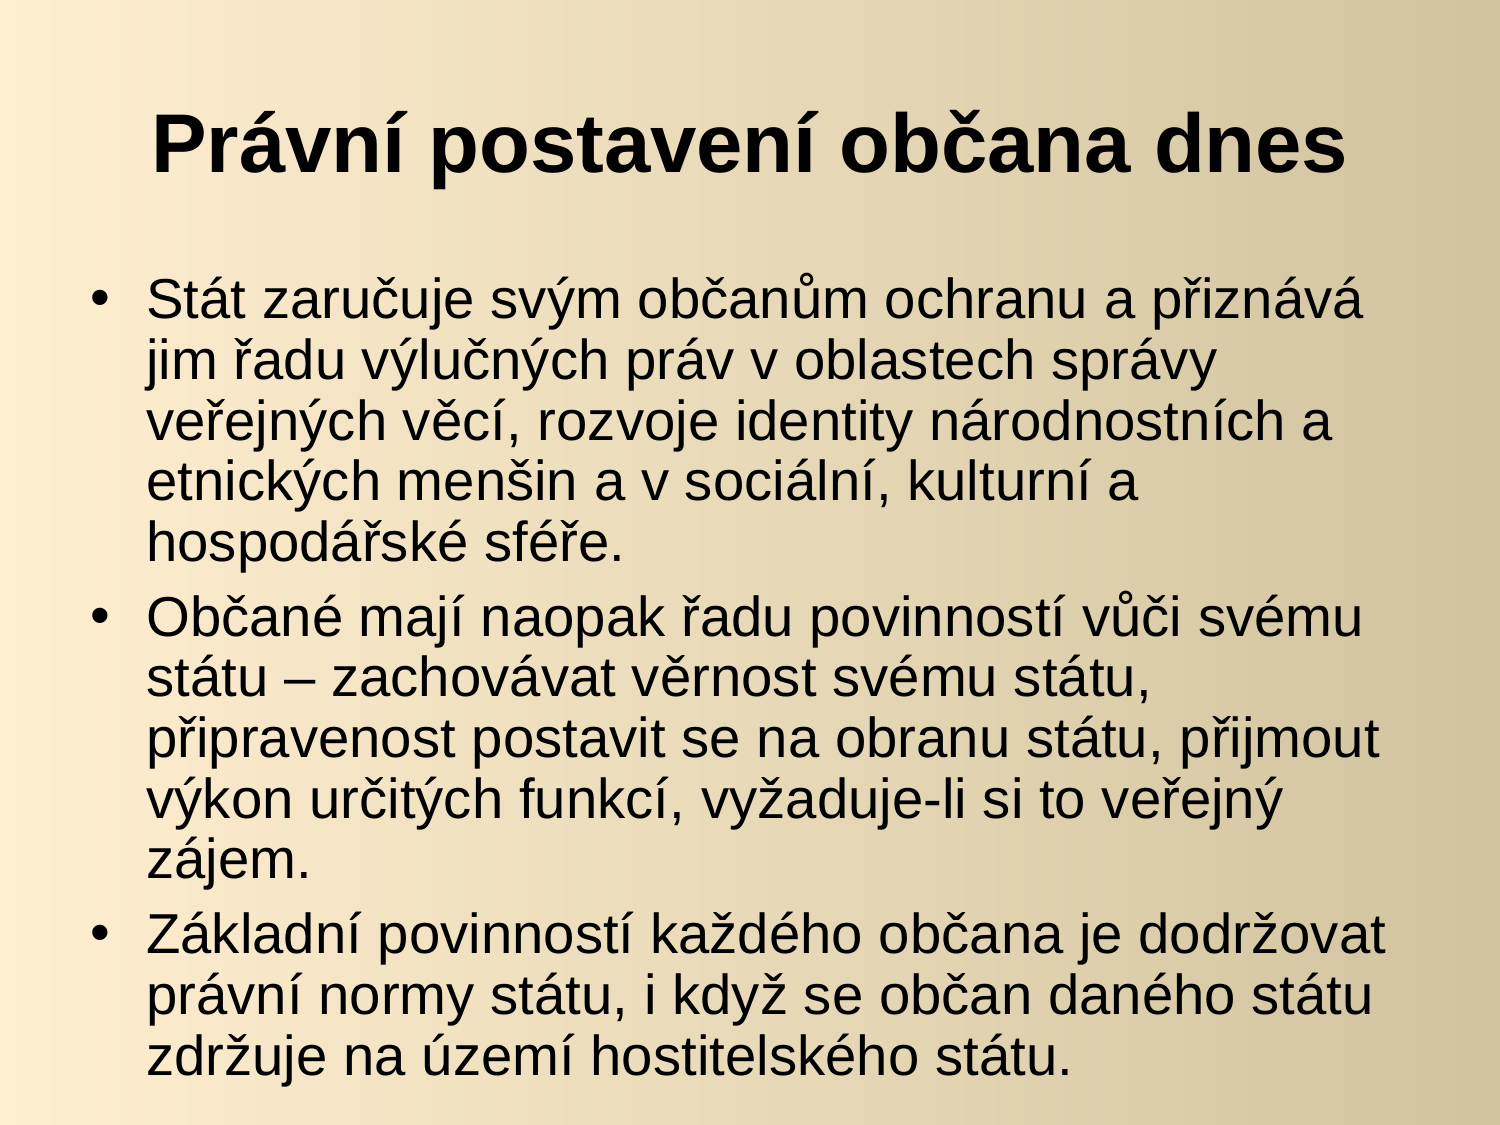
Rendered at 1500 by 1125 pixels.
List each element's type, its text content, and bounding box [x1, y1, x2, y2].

list Stát zaručuje svým občanům ochranu a přiznává jim řadu výlučných práv v oblastech správy veřejných věcí, rozvoje identity národnostních a etnických menšin a v sociální, kulturní a hospodářské sféře. Občané mají naopak řadu povinností vůči svému státu – zachovávat věrnost svému státu, připravenost postavit se na obranu státu, přijmout výkon určitých funkcí, vyžaduje-li si to veřejný zájem. Základní povinností každého občana je dodržovat právní normy státu, i když se občan daného státu zdržuje na území hostitelského státu. [74, 262, 1459, 1125]
title Právní postavení občana dnes [75, 45, 1426, 233]
